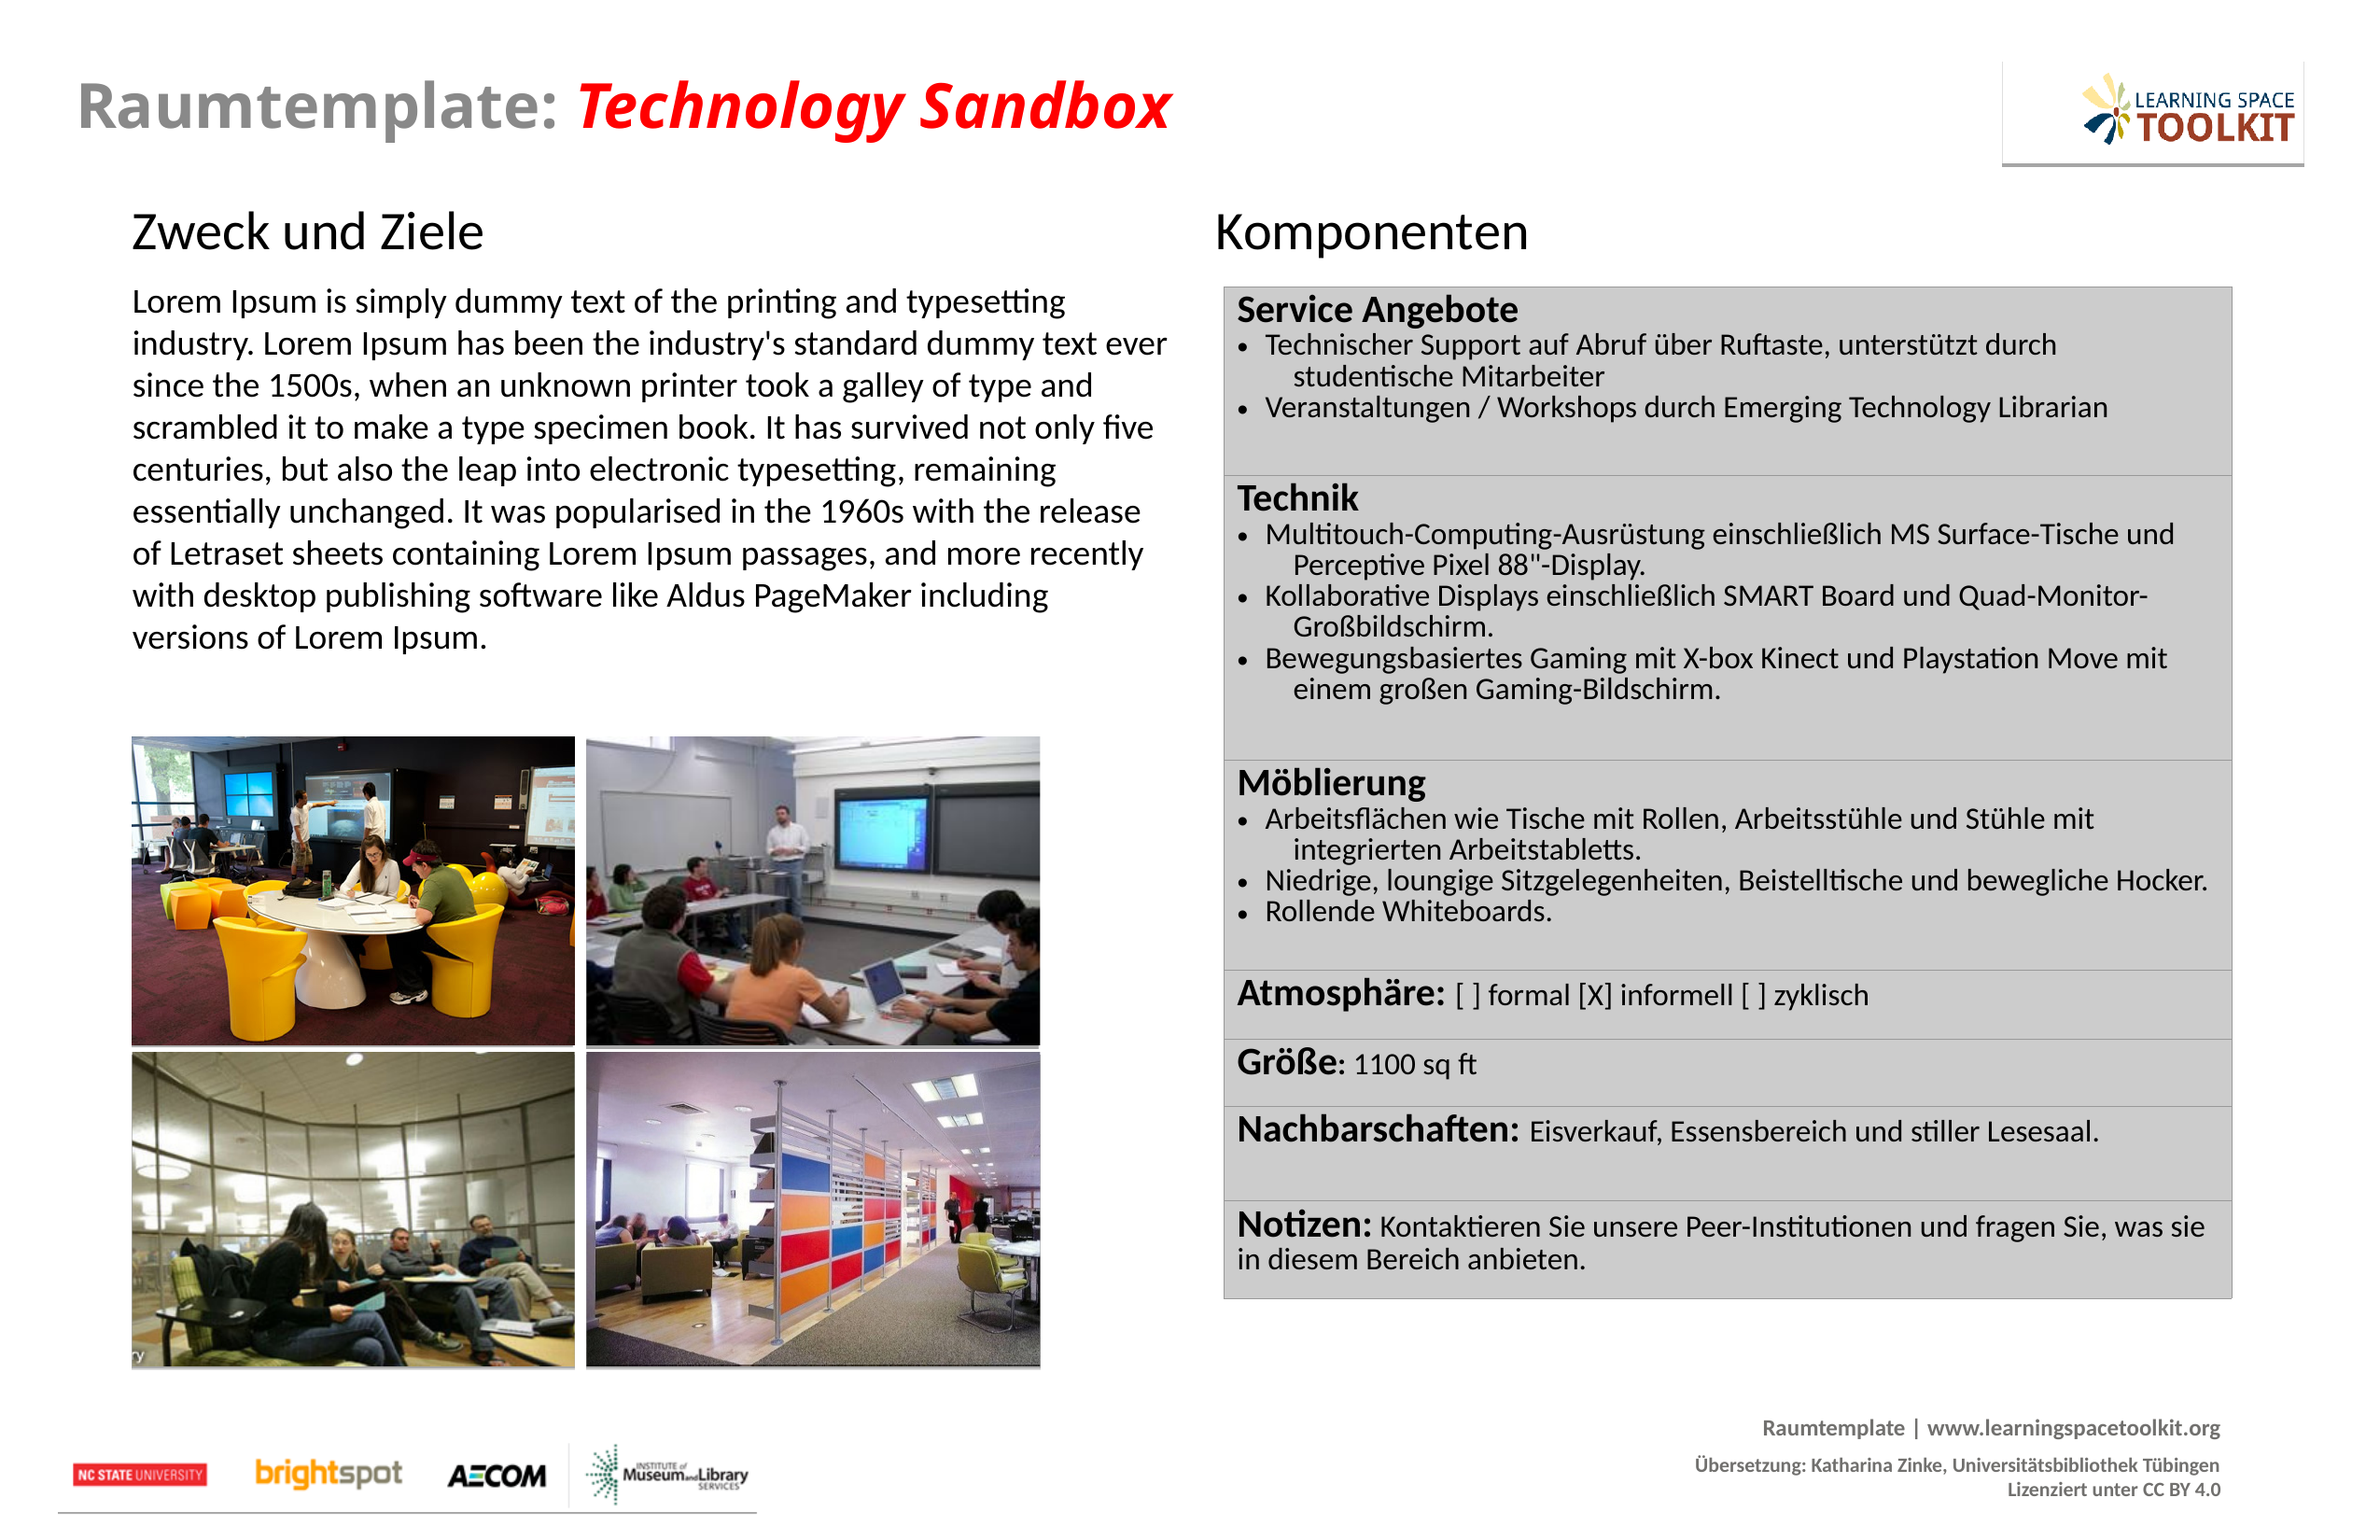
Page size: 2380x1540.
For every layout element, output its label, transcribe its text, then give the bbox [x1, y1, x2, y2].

text_box Zweck und Ziele [118, 188, 1113, 271]
text_box Raumtemplate: Technology Sandbox [75, 65, 2302, 171]
text_box Lorem Ipsum is simply dummy text of the printing and typesetting industry. Lorem Ipsum has been the industry's standard dummy text ever since the 1500s, when an unknown printer took a galley of type and scrambled it to make a type specimen book. It has survived not only five centuries, but also the leap into electronic typesetting, remaining essentially unchanged. It was popularised in the 1960s with the release of Letraset sheets containing Lorem Ipsum passages, and more recently with desktop publishing software like Aldus PageMaker including versions of Lorem Ipsum. [118, 271, 1189, 667]
table_header Service Angebote Technischer Support auf Abruf über Ruftaste, unterstützt durch studentische Mitarbeiter Veranstaltungen / Workshops durch Emerging Technology Librarian [1225, 287, 2232, 475]
picture [132, 736, 575, 1045]
picture [586, 1052, 1041, 1367]
picture [132, 1052, 575, 1367]
table_cell Nachbarschaften: Eisverkauf, Essensbereich und stiller Lesesaal. [1225, 1107, 2232, 1200]
table_cell Notizen: Kontaktieren Sie unsere Peer-Institutionen und fragen Sie, was sie in diesem Bereich anbieten. [1225, 1201, 2232, 1298]
text_box Komponenten [1201, 188, 2198, 272]
table_cell Atmosphäre: [ ] formal [X] informell [ ] zyklisch [1225, 971, 2232, 1039]
text_box Raumtemplate | www.learningspacetoolkit.org Übersetzung: Katharina Zinke, Universitätsbibliothek Tübingen Lizenziert unter CC BY 4.0 [1681, 1405, 2317, 1508]
picture [58, 1432, 759, 1512]
table_cell Größe: 1100 sq ft [1225, 1040, 2232, 1106]
table_cell Technik Multitouch-Computing-Ausrüstung einschließlich MS Surface-Tische und Perceptive Pixel 88"-Display. Kollaborative Displays einschließlich SMART Board und Quad-Monitor-Großbildschirm. Bewegungsbasiertes Gaming mit X-box Kinect und Playstation Move mit einem großen Gaming-Bildschirm. [1225, 476, 2232, 760]
picture [586, 736, 1041, 1045]
table_cell Möblierung Arbeitsflächen wie Tische mit Rollen, Arbeitsstühle und Stühle mit integrierten Arbeitstabletts. Niedrige, loungige Sitzgelegenheiten, Beistelltische und bewegliche Hocker. Rollende Whiteboards. [1225, 761, 2232, 970]
